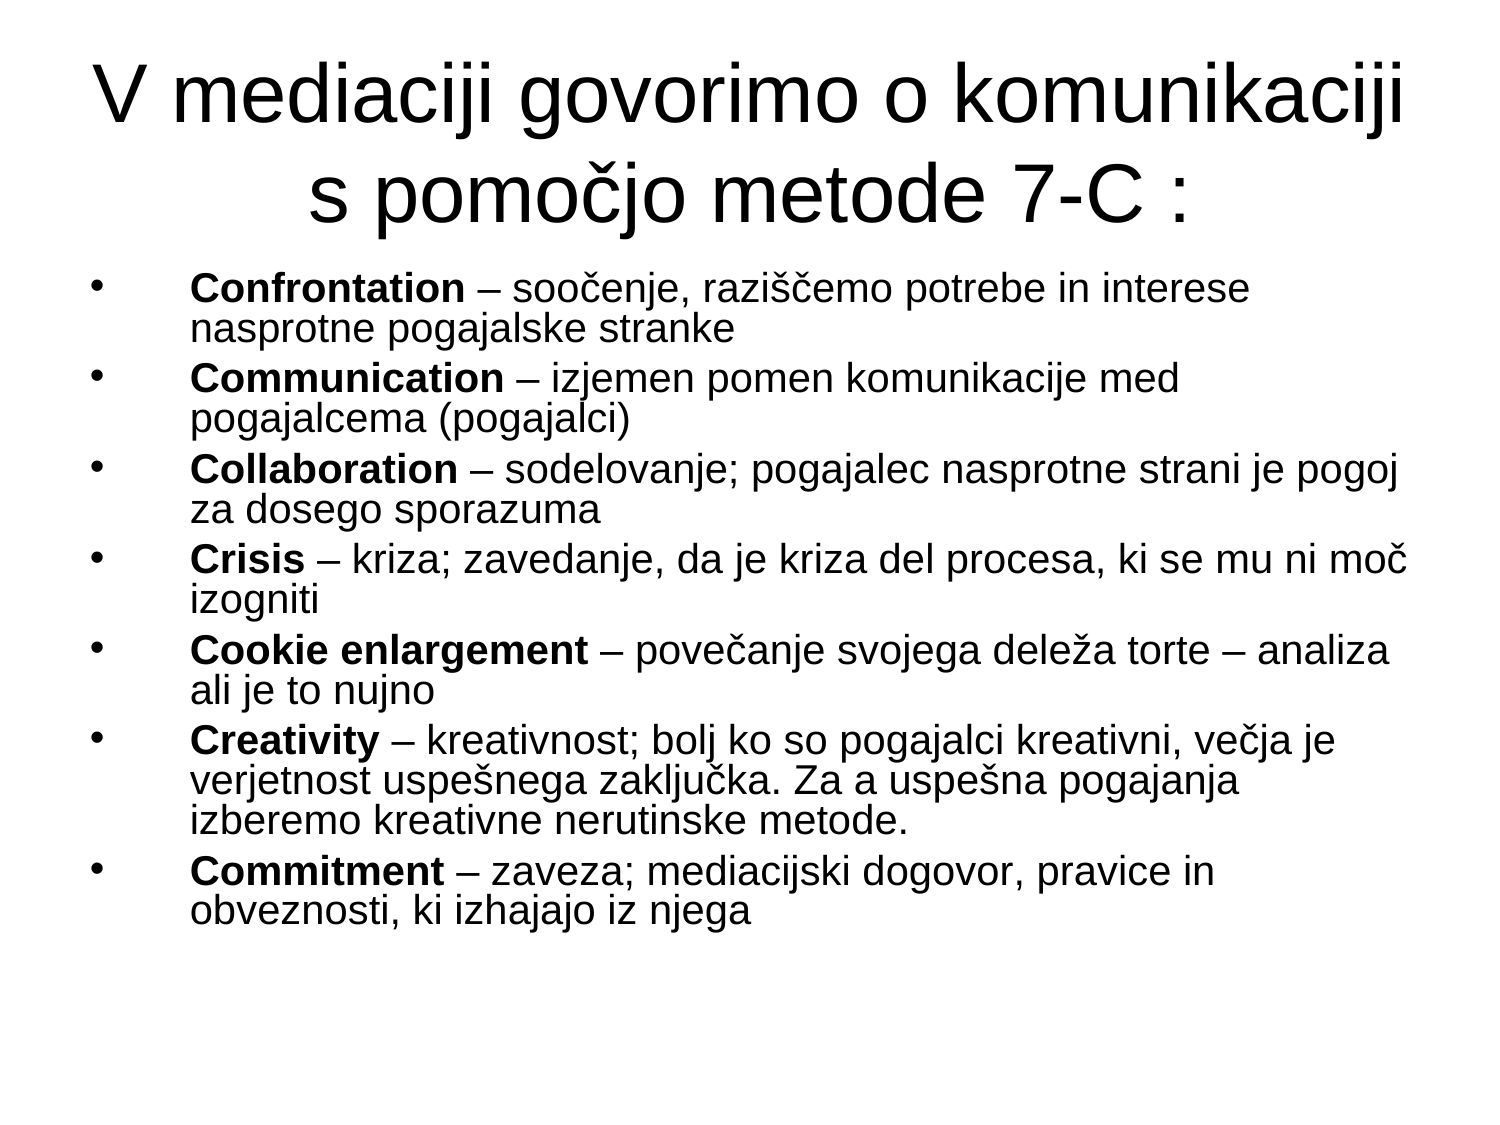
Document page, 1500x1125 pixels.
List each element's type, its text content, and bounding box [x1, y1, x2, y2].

title V mediaciji govorimo o komunikaciji s pomočjo metode 7-C : [75, 31, 1426, 247]
list Confrontation – soočenje, raziščemo potrebe in interese nasprotne pogajalske stranke Communication – izjemen pomen komunikacije med pogajalcema (pogajalci) Collaboration – sodelovanje; pogajalec nasprotne strani je pogoj za dosego sporazuma Crisis – kriza; zavedanje, da je kriza del procesa, ki se mu ni moč izogniti Cookie enlargement – povečanje svojega deleža torte – analiza ali je to nujno Creativity – kreativnost; bolj ko so pogajalci kreativni, večja je verjetnost uspešnega zaključka. Za a uspešna pogajanja izberemo kreativne nerutinske metode. Commitment – zaveza; mediacijski dogovor, pravice in obveznosti, ki izhajajo iz njega [75, 262, 1426, 1006]
